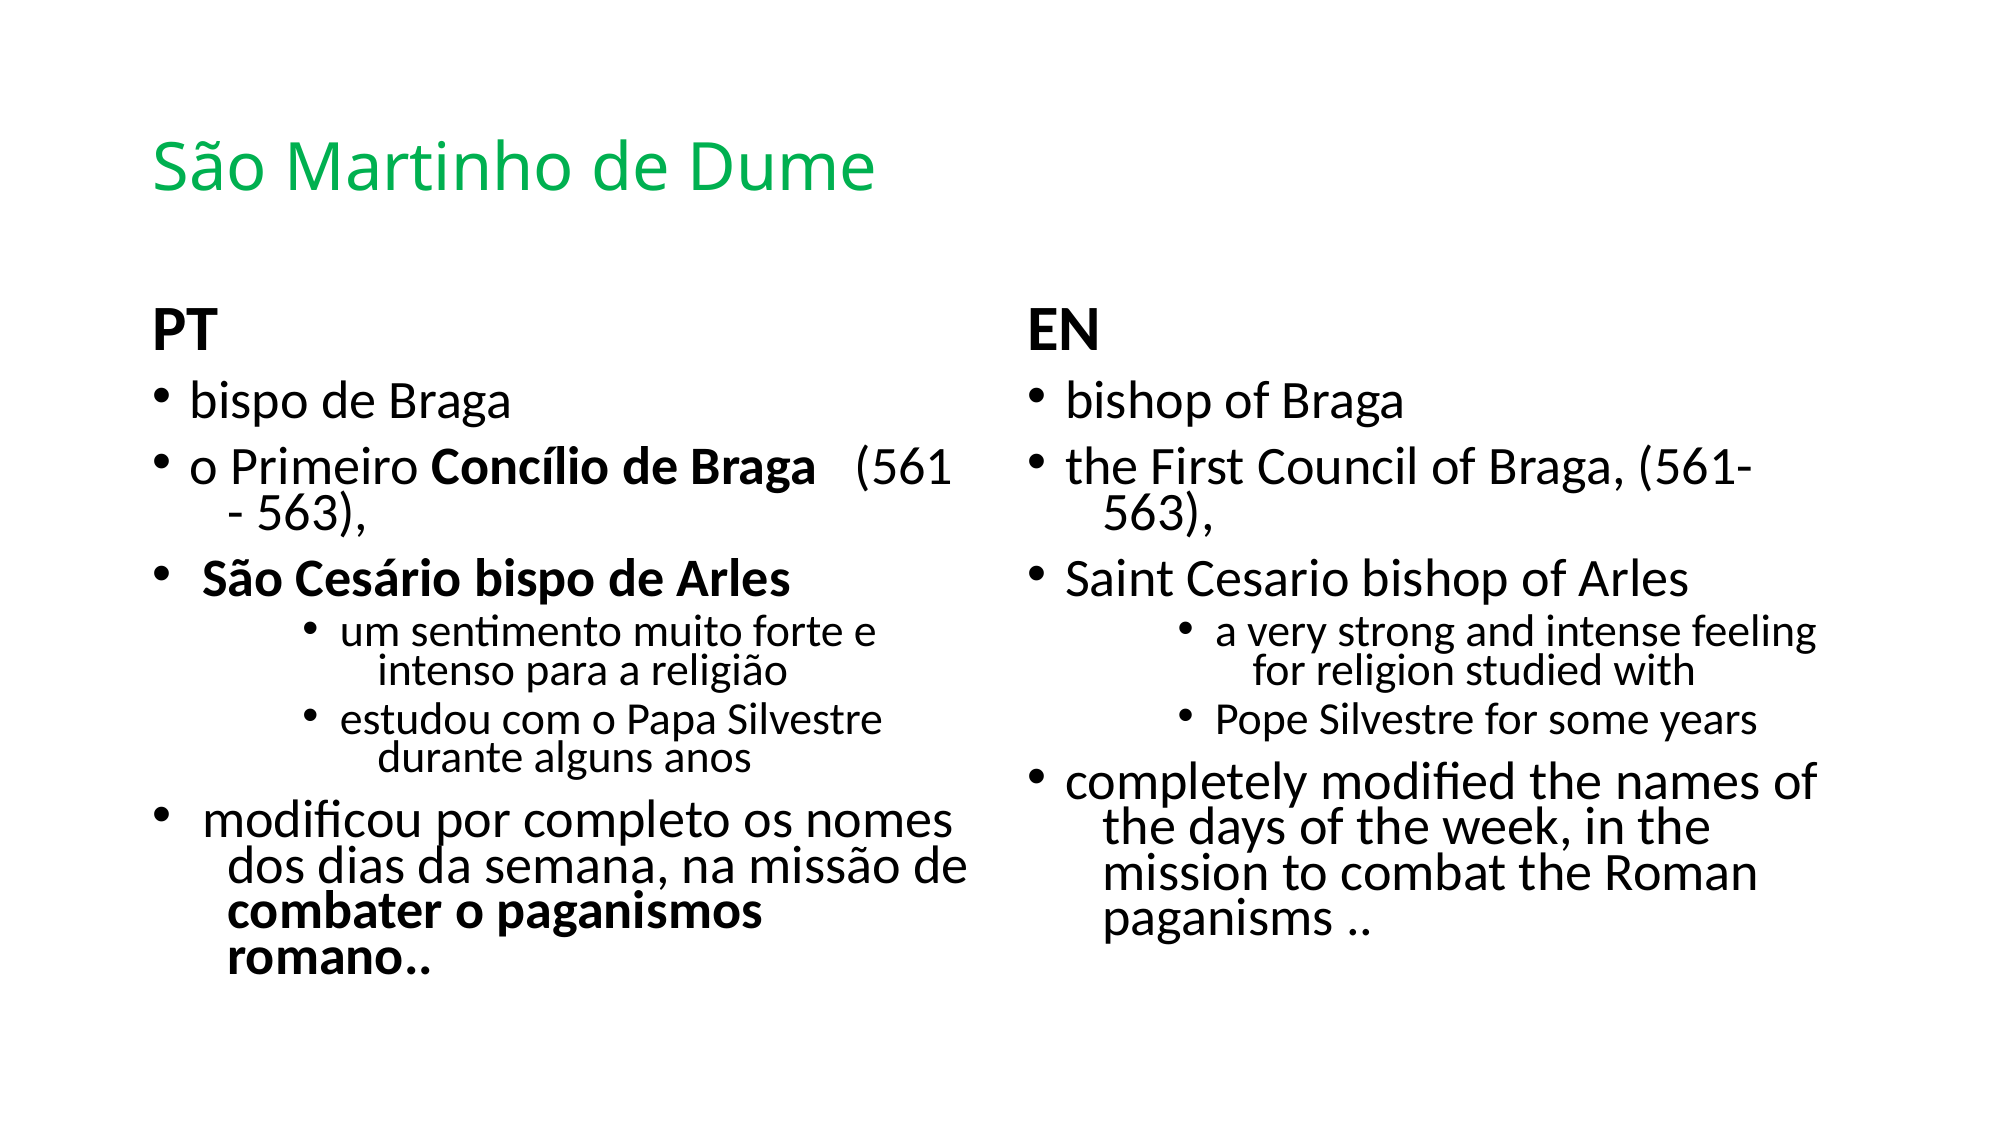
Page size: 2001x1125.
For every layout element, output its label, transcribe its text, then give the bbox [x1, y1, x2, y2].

title São Martinho de Dume [137, 59, 1863, 278]
list EN bishop of Braga the First Council of Braga, (561-563), Saint Cesario bishop of Arles a very strong and intense feeling for religion studied with Pope Silvestre for some years completely modified the names of the days of the week, in the mission to combat the Roman paganisms .. [1012, 299, 1863, 1014]
list PT bispo de Braga o Primeiro Concílio de Braga (561 - 563), São Cesário bispo de Arles um sentimento muito forte e intenso para a religião estudou com o Papa Silvestre durante alguns anos modificou por completo os nomes dos dias da semana, na missão de combater o paganismos romano.. [137, 299, 988, 1014]
